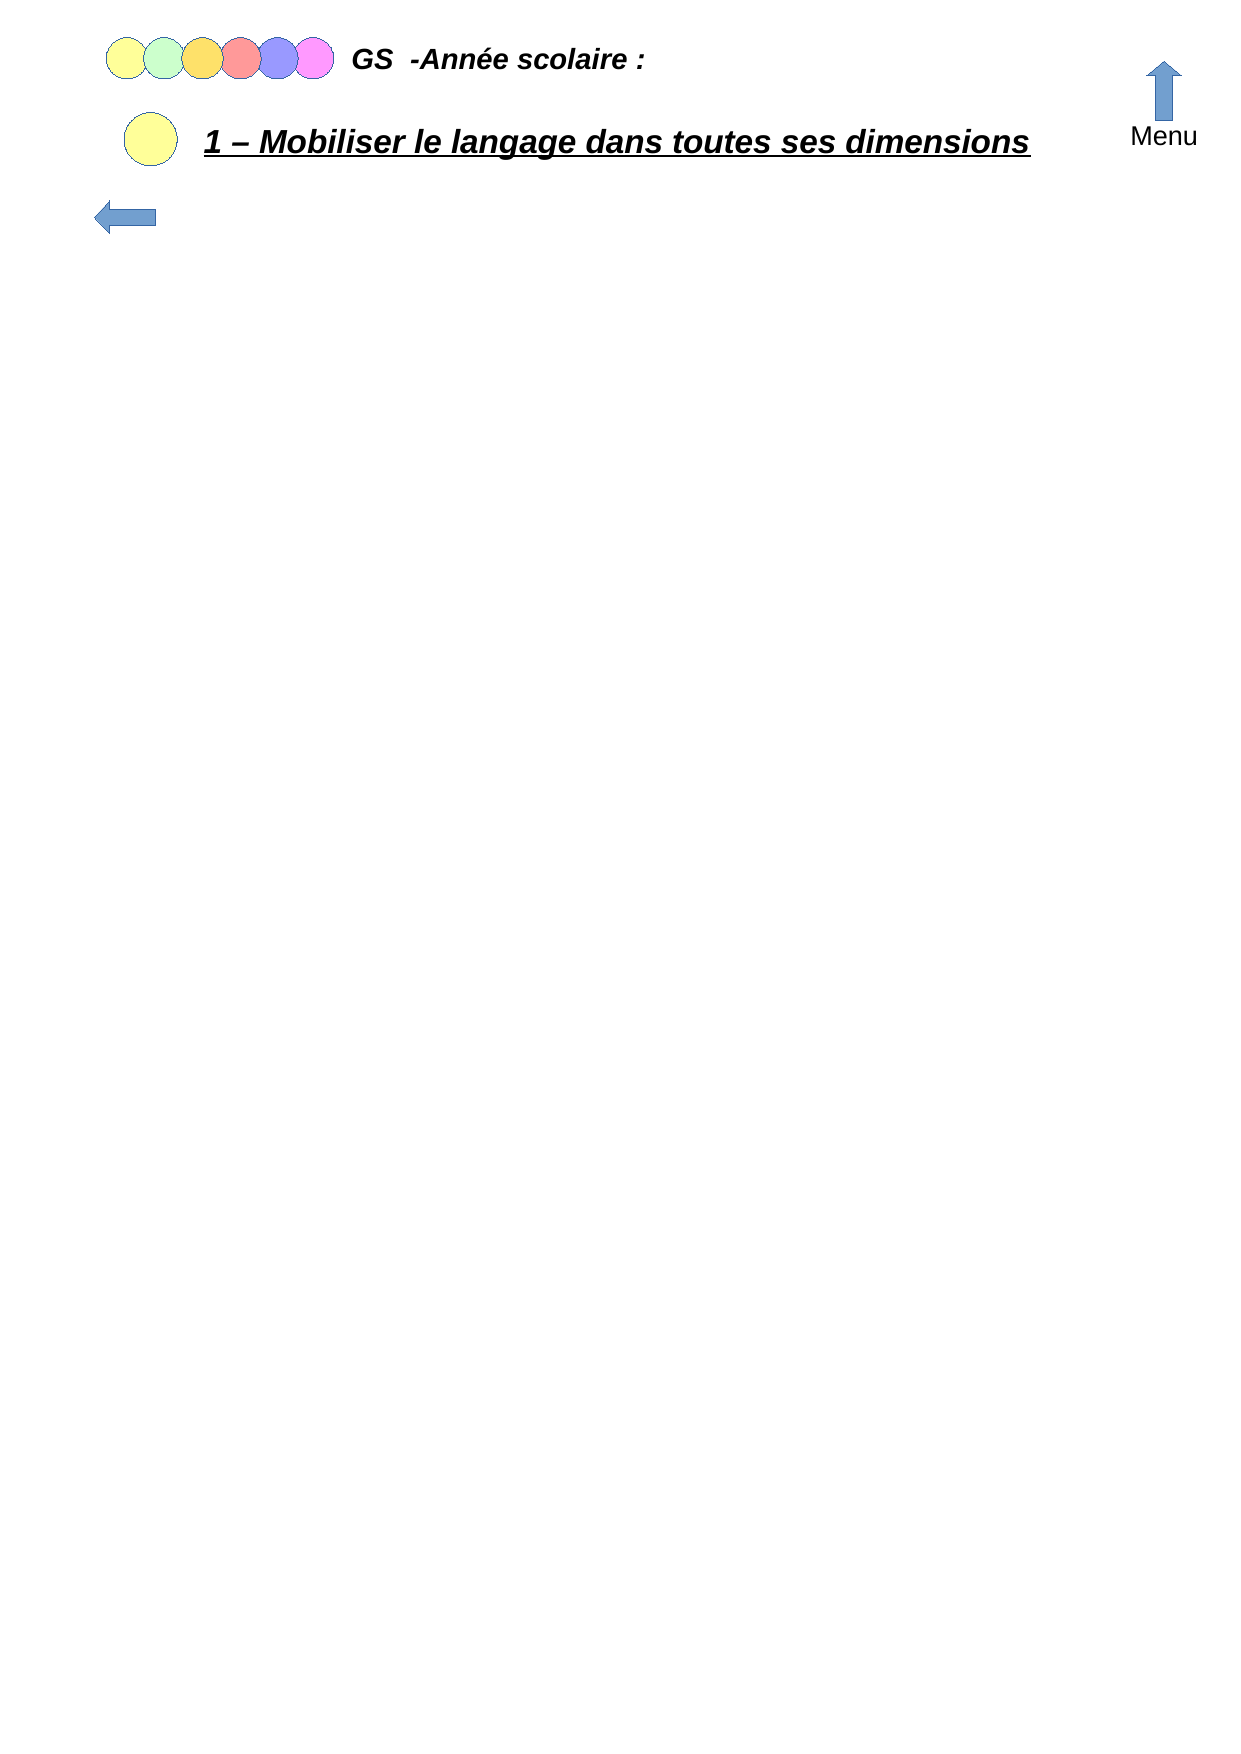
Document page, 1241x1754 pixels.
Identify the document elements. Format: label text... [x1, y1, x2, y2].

text_box [124, 112, 178, 166]
text_box GS -Année scolaire : [336, 35, 1058, 86]
text_box 1 – Mobiliser le langage dans toutes ses dimensions [188, 115, 1099, 168]
text_box [106, 37, 334, 79]
text_box [94, 200, 156, 234]
text_box Menu [1146, 61, 1182, 121]
